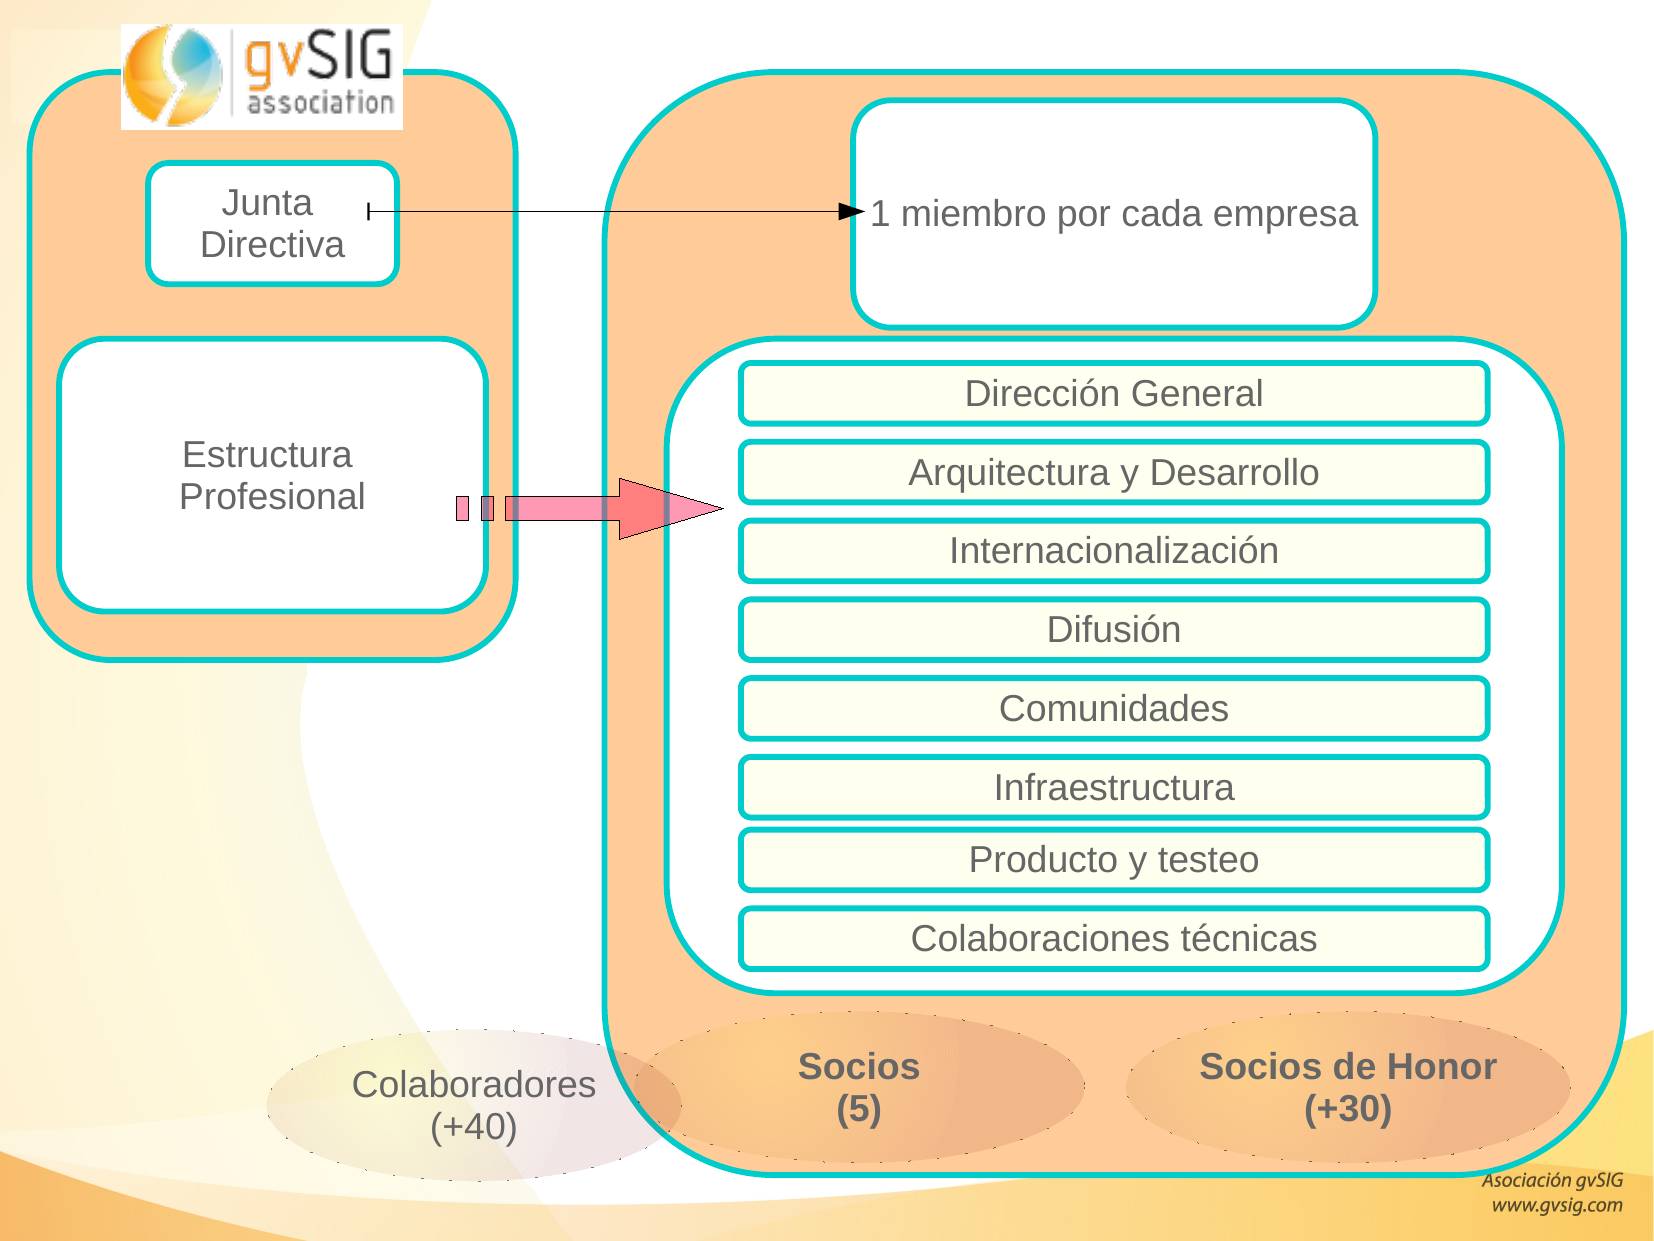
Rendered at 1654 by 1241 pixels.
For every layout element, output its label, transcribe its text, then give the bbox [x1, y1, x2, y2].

text_box Difusión [740, 599, 1488, 661]
text_box Dirección General [740, 363, 1488, 424]
text_box Arquitectura y Desarrollo [740, 441, 1488, 503]
text_box Infraestructura [740, 756, 1488, 818]
text_box [29, 72, 1625, 1176]
text_box 1 miembro por cada empresa [853, 100, 1376, 328]
text_box Comunidades [740, 678, 1488, 739]
text_box Producto y testeo [740, 829, 1488, 891]
text_box Junta Directiva [148, 162, 398, 285]
text_box Colaboraciones técnicas [740, 908, 1488, 970]
text_box Estructura Profesional [59, 338, 486, 612]
text_box Internacionalización [740, 520, 1488, 582]
text_box Colaboradores (+40) [266, 1029, 671, 1182]
text_box Socios de Honor (+30) [1126, 1011, 1571, 1163]
picture [0, 0, 1654, 1241]
text_box Socios (5) [634, 1011, 1085, 1163]
